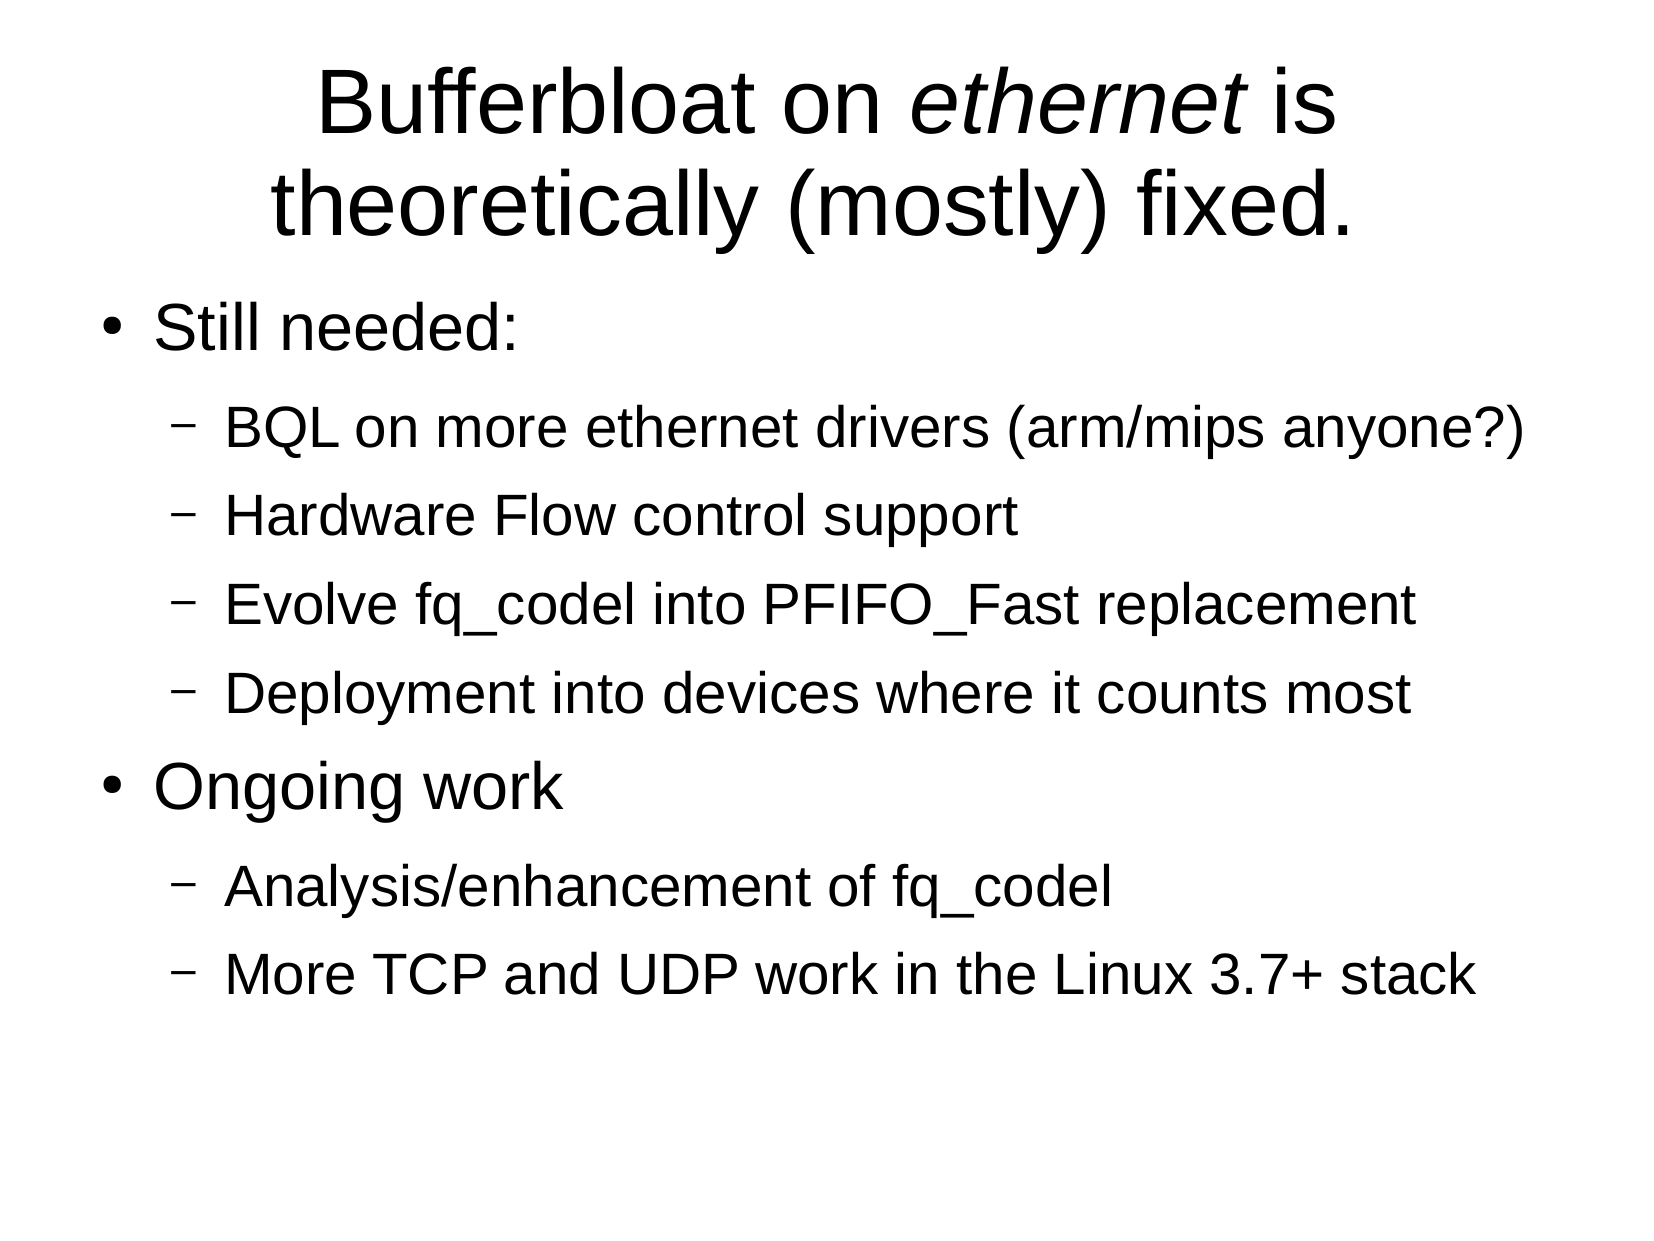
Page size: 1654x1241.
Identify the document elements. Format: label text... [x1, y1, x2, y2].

list Still needed: BQL on more ethernet drivers (arm/mips anyone?) Hardware Flow control support Evolve fq_codel into PFIFO_Fast replacement Deployment into devices where it counts most Ongoing work Analysis/enhancement of fq_codel More TCP and UDP work in the Linux 3.7+ stack [82, 290, 1538, 1010]
title Bufferbloat on ethernet is theoretically (mostly) fixed. [82, 49, 1571, 257]
